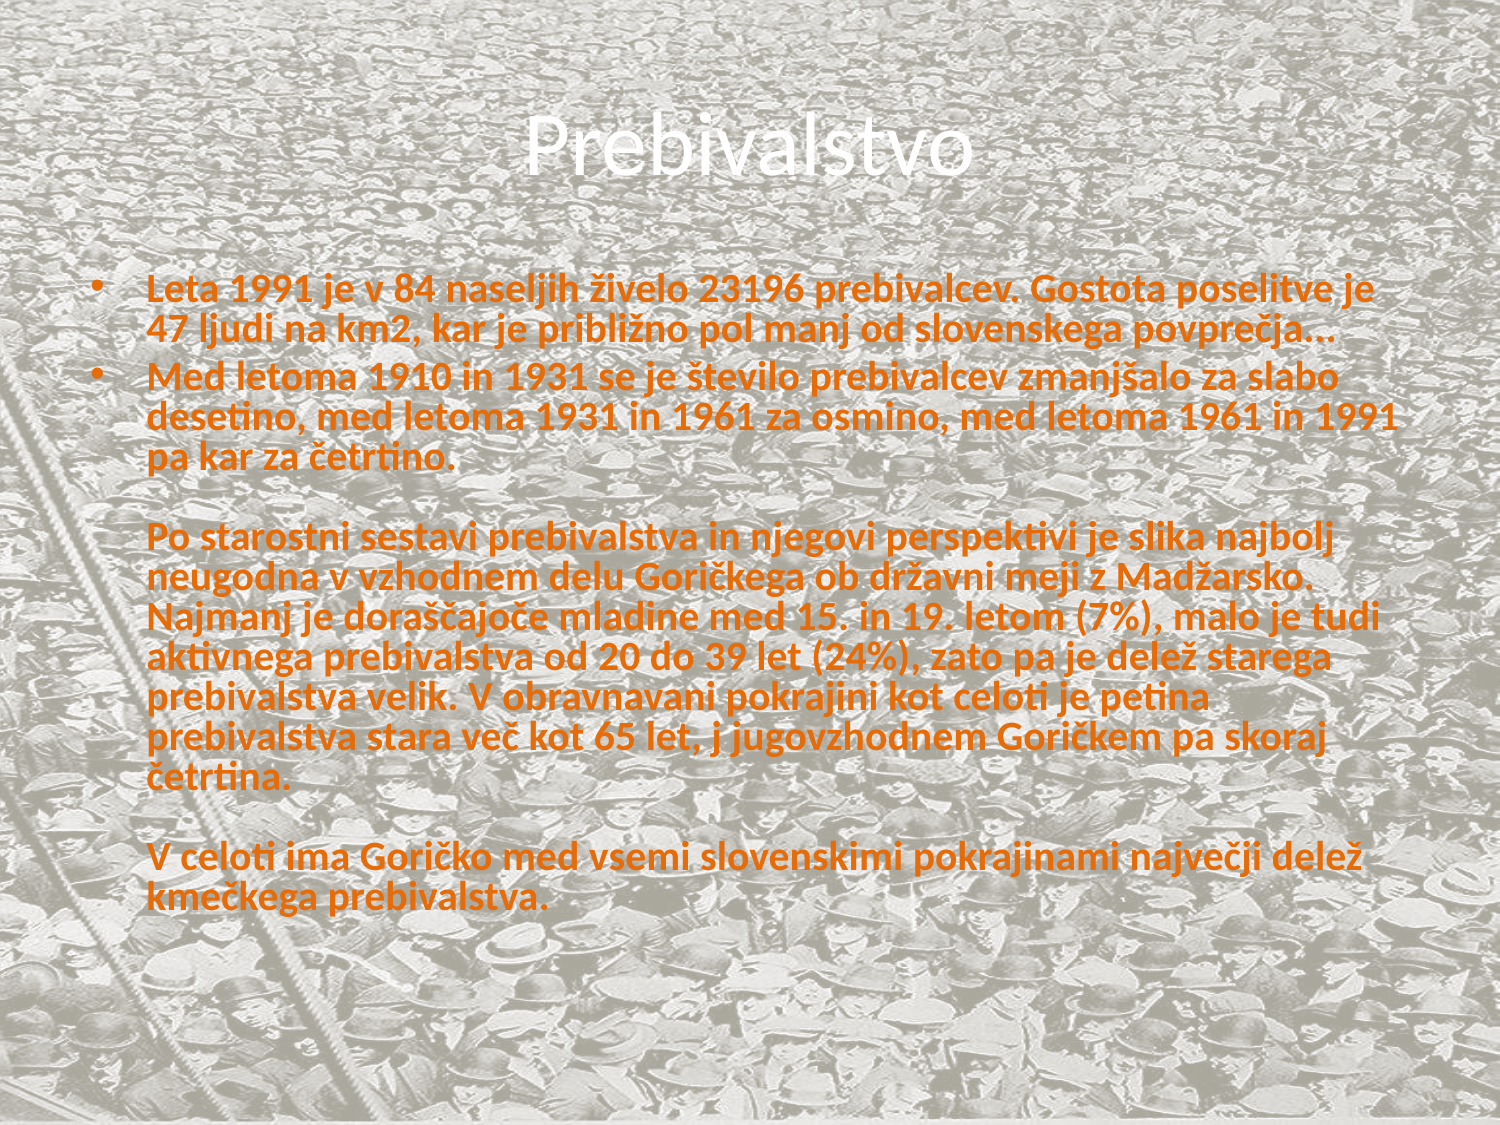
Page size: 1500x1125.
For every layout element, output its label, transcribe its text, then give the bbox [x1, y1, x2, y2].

list Leta 1991 je v 84 naseljih živelo 23196 prebivalcev. Gostota poselitve je 47 ljudi na km2, kar je približno pol manj od slovenskega povprečja... Med letoma 1910 in 1931 se je število prebivalcev zmanjšalo za slabo desetino, med letoma 1931 in 1961 za osmino, med letoma 1961 in 1991 pa kar za četrtino. Po starostni sestavi prebivalstva in njegovi perspektivi je slika najbolj neugodna v vzhodnem delu Goričkega ob državni meji z Madžarsko. Najmanj je doraščajoče mladine med 15. in 19. letom (7%), malo je tudi aktivnega prebivalstva od 20 do 39 let (24%), zato pa je delež starega prebivalstva velik. V obravnavani pokrajini kot celoti je petina prebivalstva stara več kot 65 let, j jugovzhodnem Goričkem pa skoraj četrtina. V celoti ima Goričko med vsemi slovenskimi pokrajinami največji delež kmečkega prebivalstva. [75, 262, 1425, 1005]
title Prebivalstvo [75, 45, 1425, 233]
picture [0, 0, 1500, 1125]
